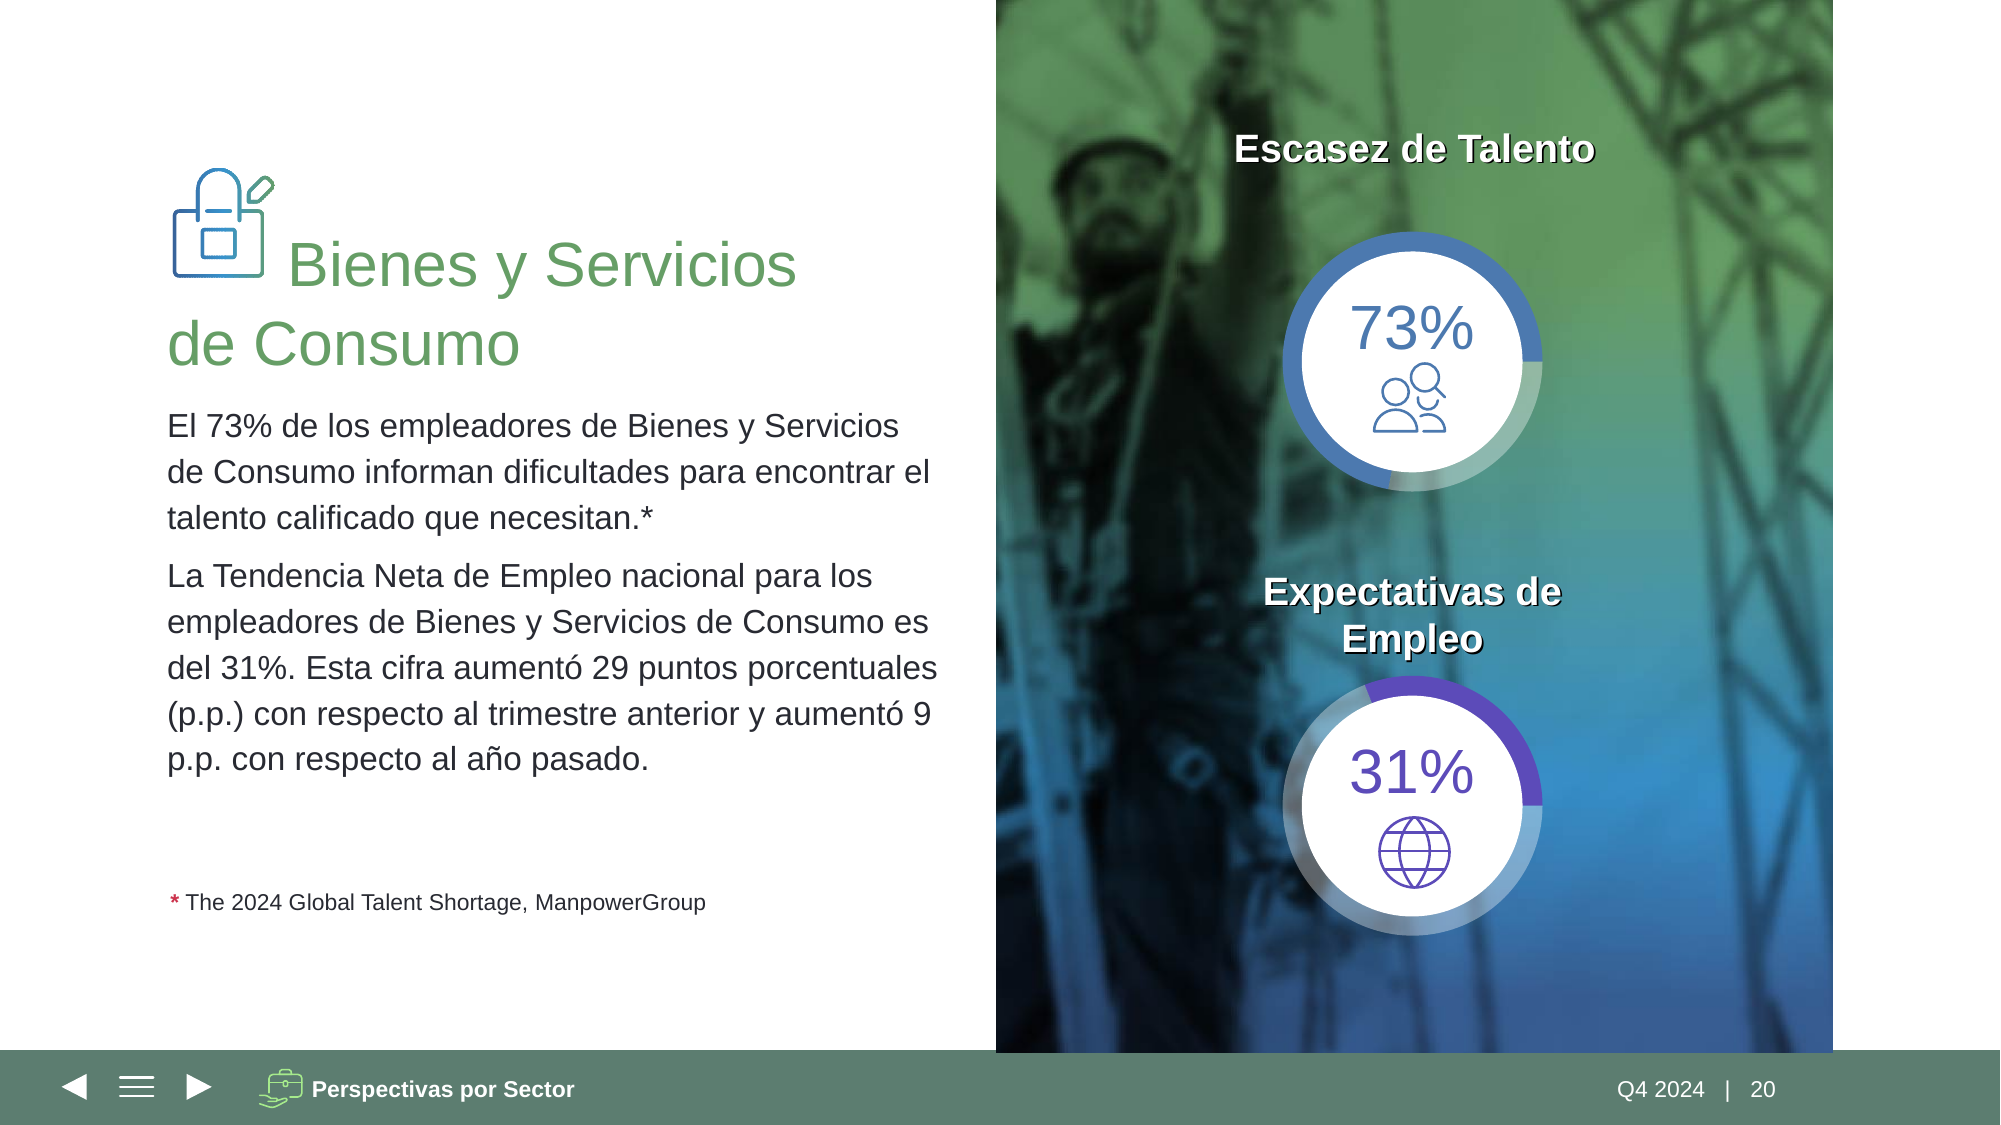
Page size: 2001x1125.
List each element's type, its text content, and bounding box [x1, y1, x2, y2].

chart [1264, 654, 1565, 955]
text_box 31% [1301, 695, 1523, 917]
text_box Escasez de Talento [1206, 122, 1624, 171]
picture [996, 0, 1833, 1053]
text_box Expectativas de Empleo [1204, 565, 1622, 662]
text_box [61, 1073, 87, 1100]
text_box 73% [1301, 251, 1523, 473]
title Bienes y Servicios de Consumo [167, 219, 863, 377]
picture [117, 1075, 156, 1099]
chart [1264, 210, 1565, 511]
list El 73% de los empleadores de Bienes y Servicios de Consumo informan dificultades para encontrar el talento calificado que necesitan.* La Tendencia Neta de Empleo nacional para los empleadores de Bienes y Servicios de Consumo es del 31%. Esta cifra aumentó 29 puntos porcentuales (p.p.) con respecto al trimestre anterior y aumentó 9 p.p. con respecto al año pasado. [167, 398, 940, 832]
picture [167, 166, 281, 280]
text_box [186, 1073, 212, 1100]
text_box * The 2024 Global Talent Shortage, ManpowerGroup [155, 880, 1156, 924]
